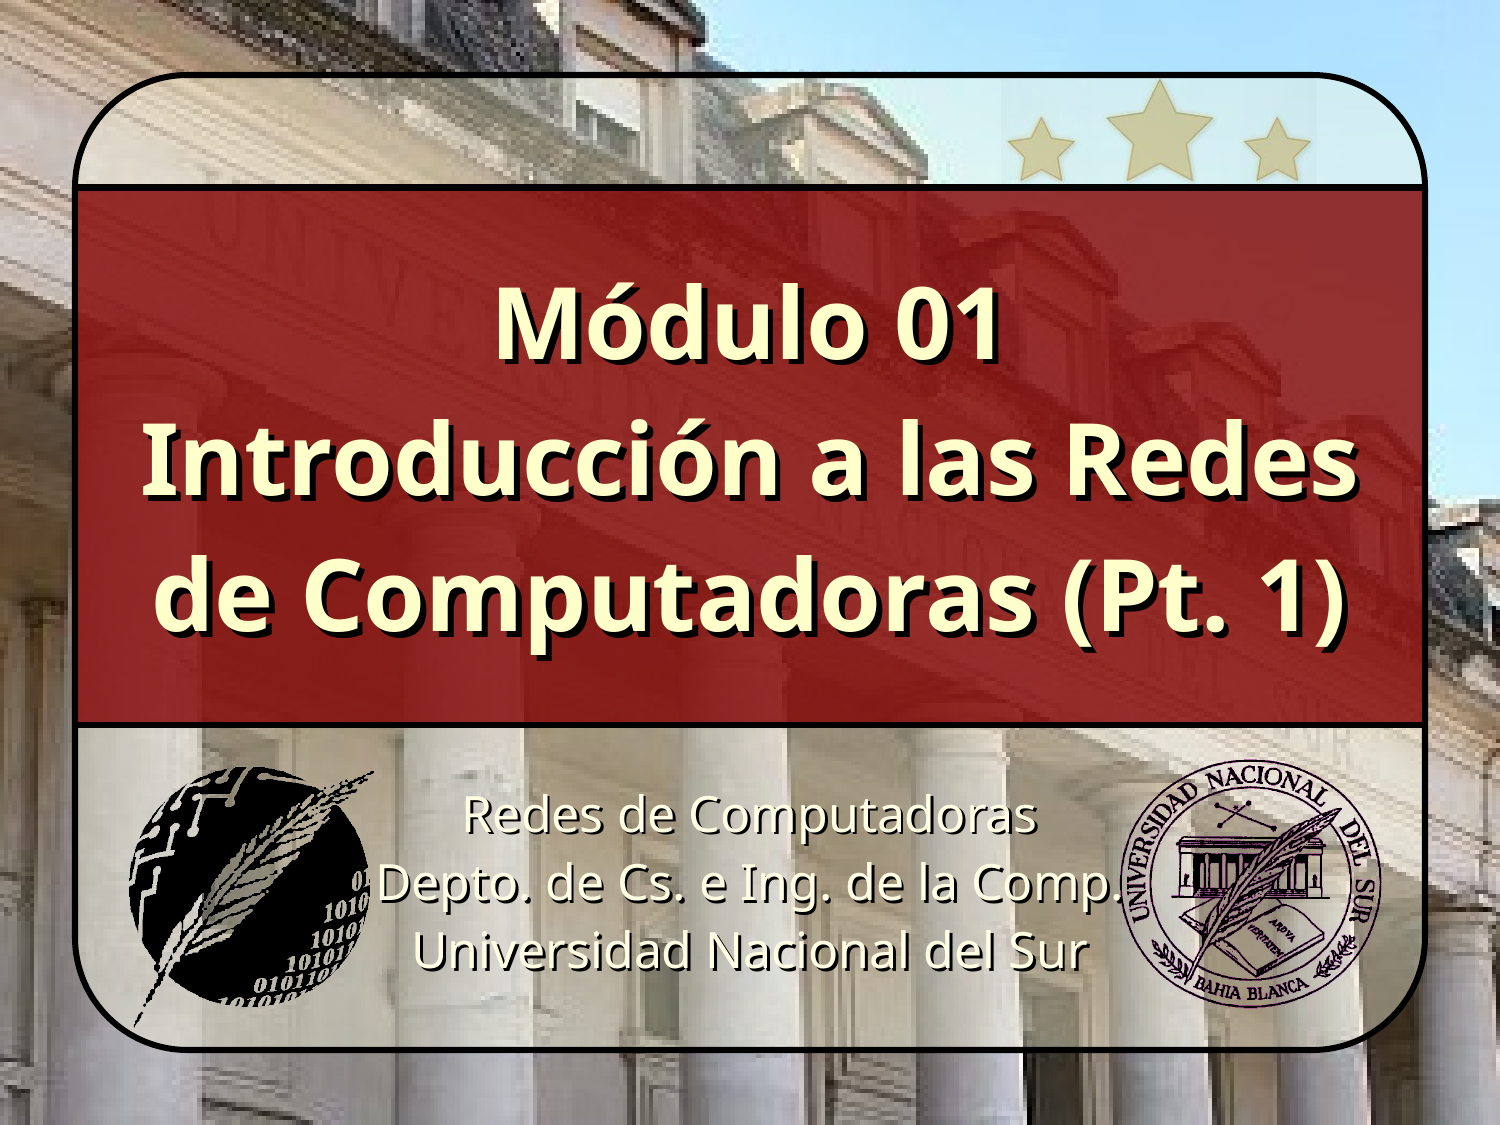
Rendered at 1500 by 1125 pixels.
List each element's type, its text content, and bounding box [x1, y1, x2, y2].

picture [0, 0, 1500, 1125]
title Módulo 01 Introducción a las Redes de Computadoras (Pt. 1) [128, 187, 1372, 726]
